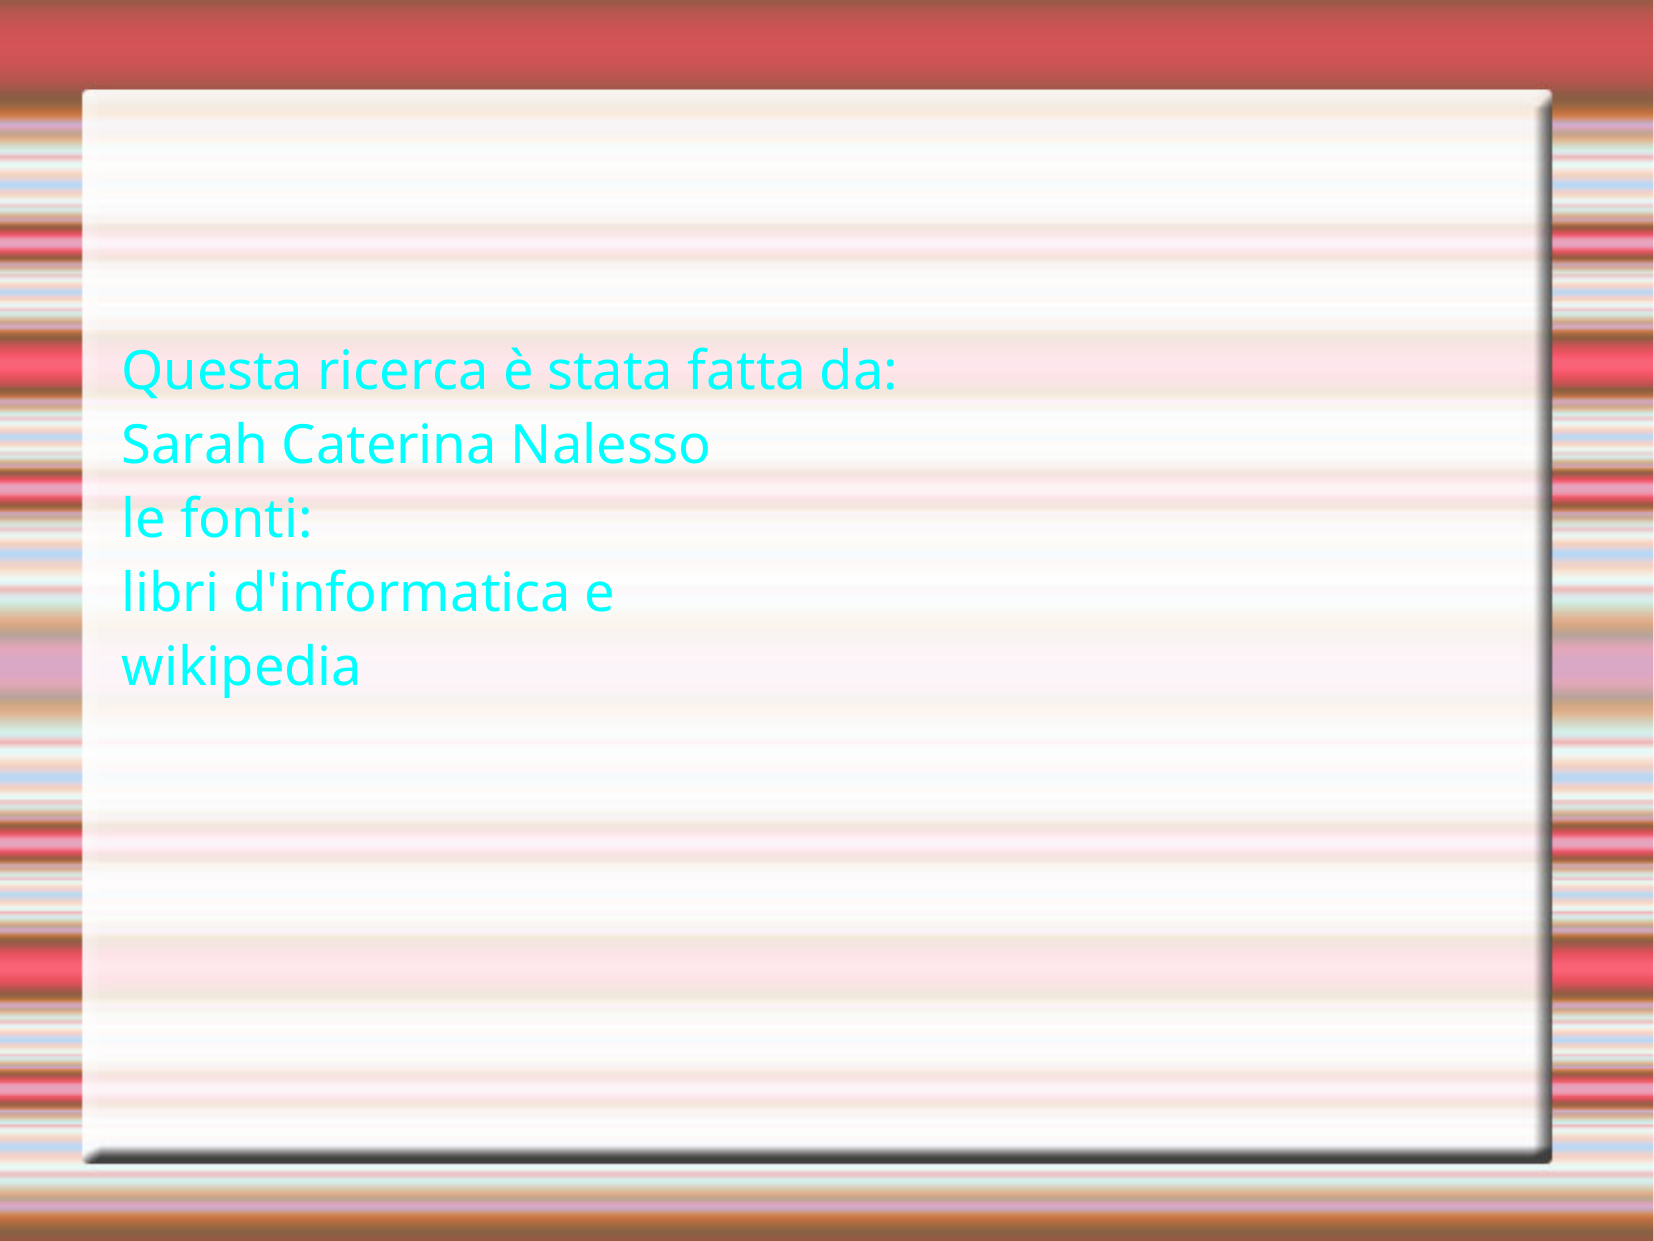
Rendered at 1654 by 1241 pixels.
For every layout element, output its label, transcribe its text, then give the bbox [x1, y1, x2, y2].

title Questa ricerca è stata fatta da: Sarah Caterina Nalesso le fonti: libri d'informatica e wikipedia [121, 177, 1534, 857]
picture [0, 0, 1654, 1241]
